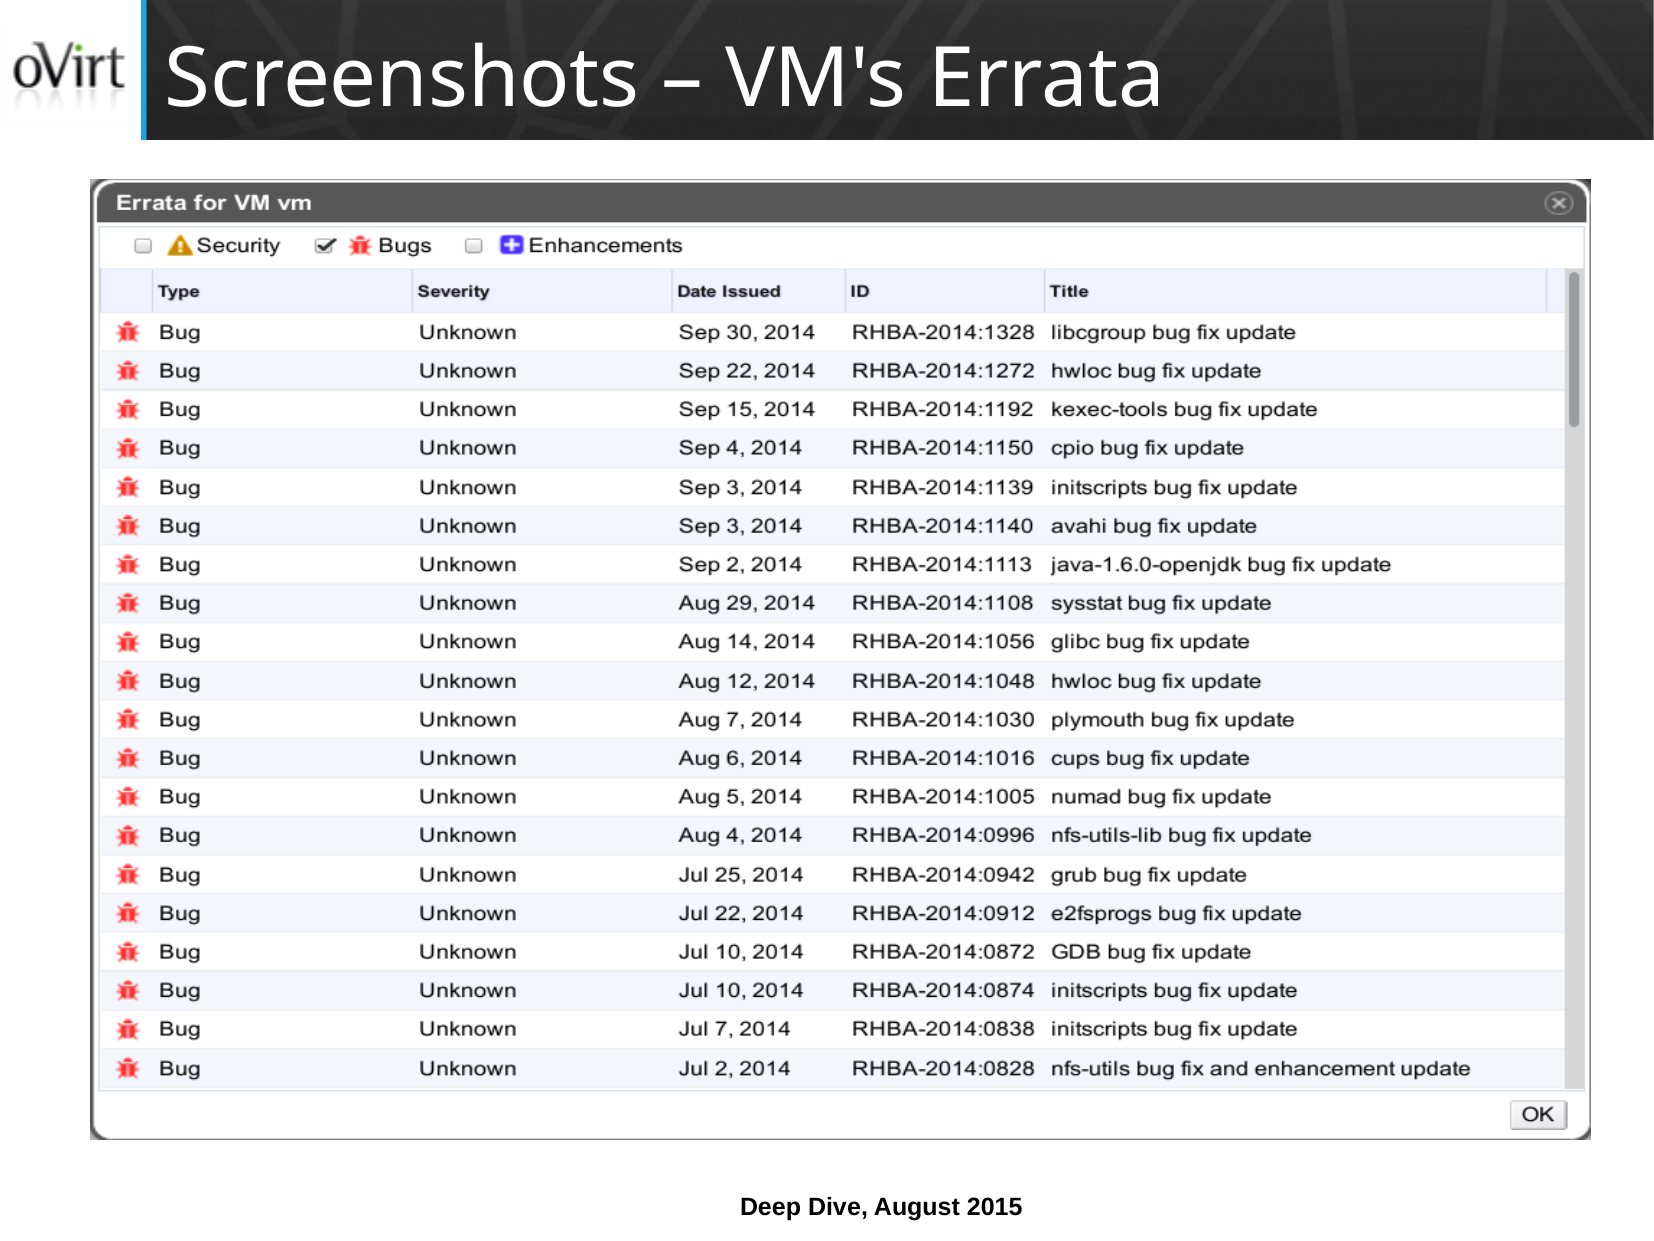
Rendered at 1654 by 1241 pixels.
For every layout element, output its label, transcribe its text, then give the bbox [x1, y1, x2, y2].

picture [90, 179, 1591, 1141]
title Screenshots – VM's Errata [164, 24, 1653, 125]
picture [0, 0, 1654, 140]
